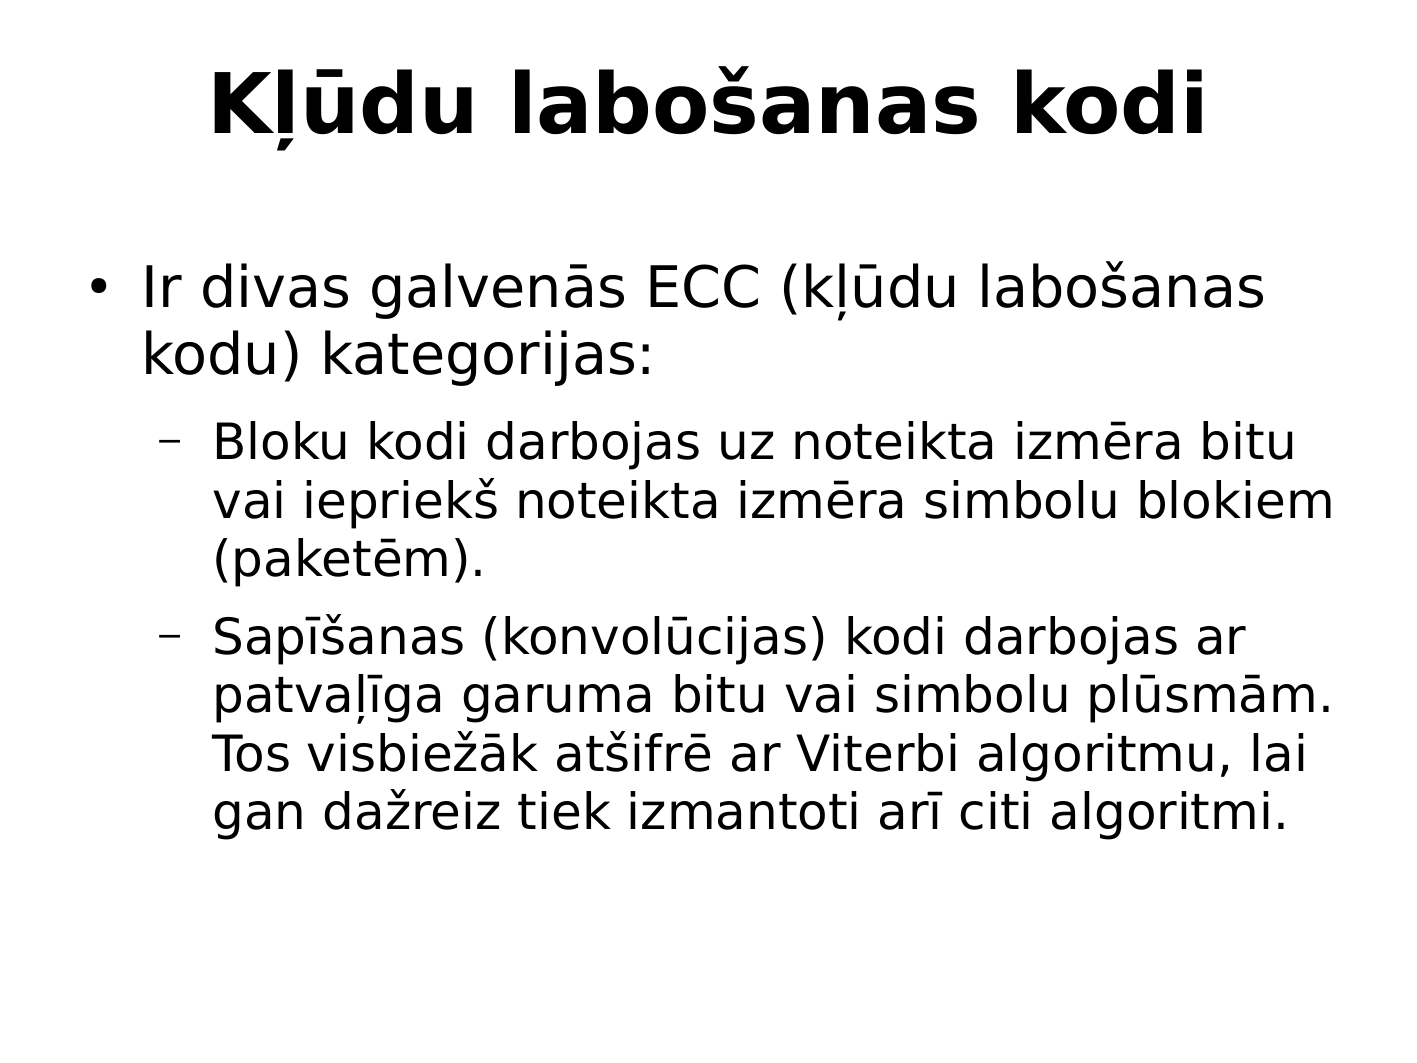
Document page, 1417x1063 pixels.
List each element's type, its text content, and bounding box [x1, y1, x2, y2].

title Kļūdu labošanas kodi [70, 42, 1346, 168]
list Ir divas galvenās ECC (kļūdu labošanas kodu) kategorijas: Bloku kodi darbojas uz noteikta izmēra bitu vai iepriekš noteikta izmēra simbolu blokiem (paketēm). Sapīšanas (konvolūcijas) kodi darbojas ar patvaļīga garuma bitu vai simbolu plūsmām. Tos visbiežāk atšifrē ar Viterbi algoritmu, lai gan dažreiz tiek izmantoti arī citi algoritmi. [70, 254, 1346, 871]
